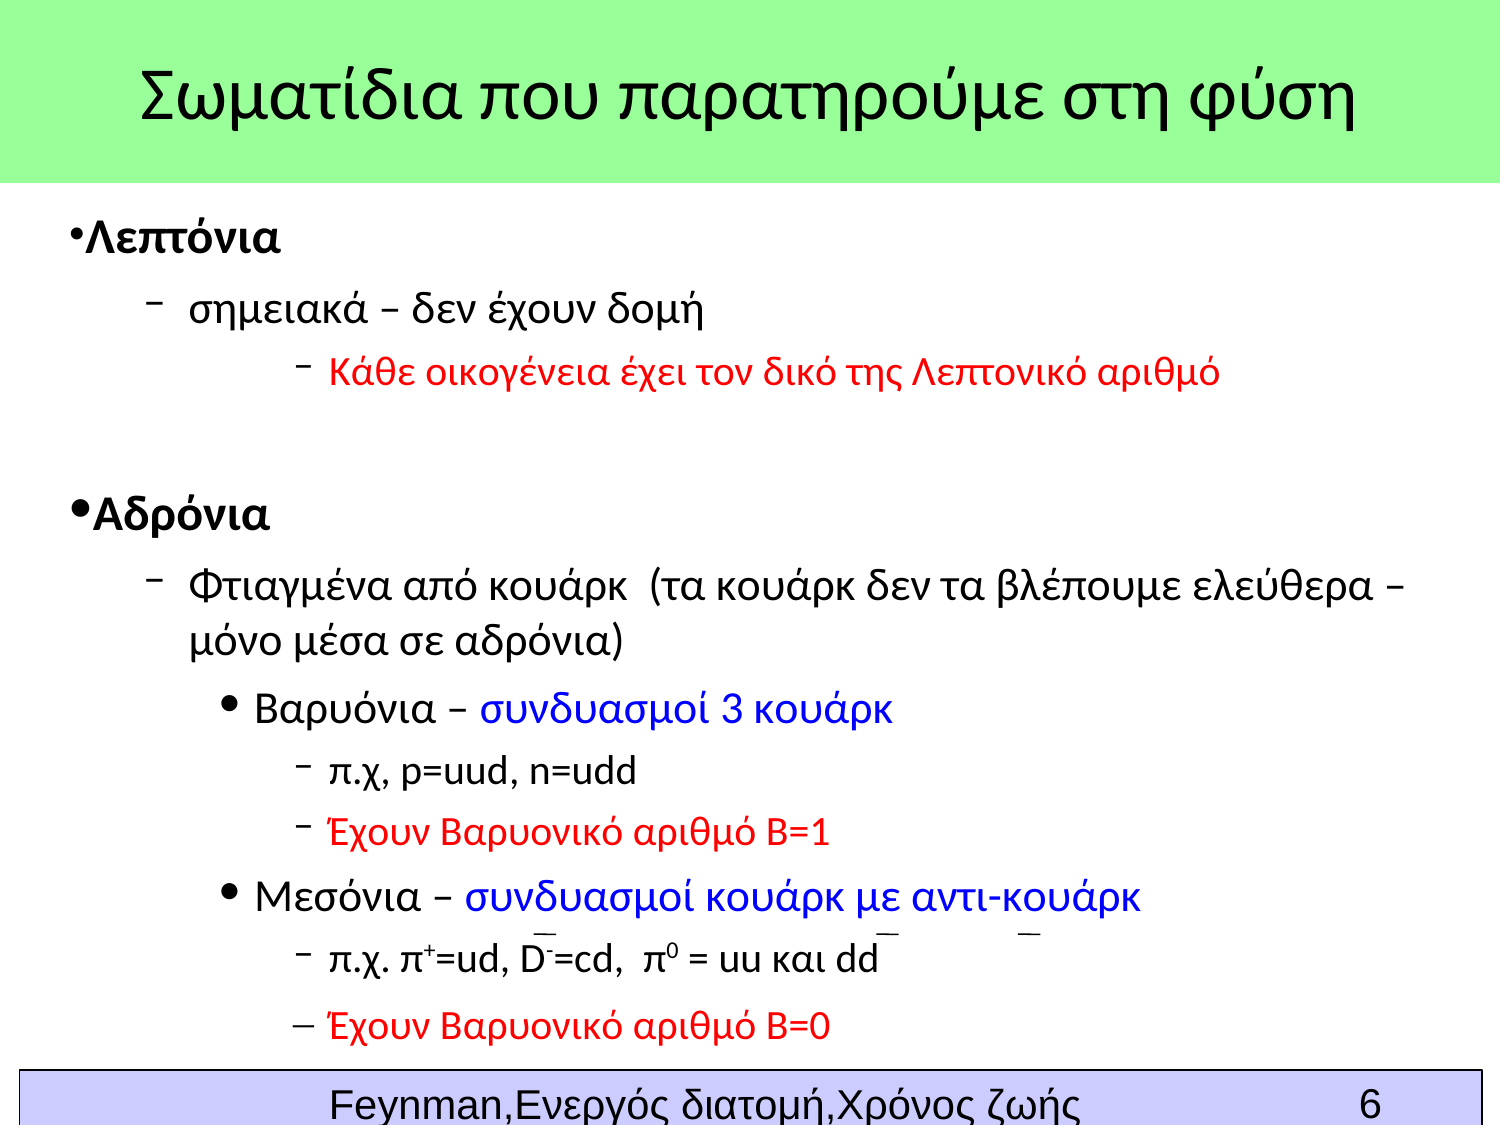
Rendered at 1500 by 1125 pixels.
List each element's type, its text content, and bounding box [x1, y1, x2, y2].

text_box Λεπτόνια σημειακά – δεν έχουν δομή Κάθε οικογένεια έχει τον δικό της Λεπτονικό αριθμό Αδρόνια Φτιαγμένα από κουάρκ (τα κουάρκ δεν τα βλέπουμε ελεύθερα – μόνο μέσα σε αδρόνια) Βαρυόνια – συνδυασμοί 3 κουάρκ π.χ, p=uud, n=udd Έχουν Bαρυονικό αριθμό B=1 Μεσόνια – συνδυασμοί κουάρκ με αντι-κουάρκ π.χ. π+=ud, D-=cd, π0 = uu και dd Έχουν Bαρυονικό αριθμό B=0 [53, 196, 1477, 1054]
text_box Σωματίδια που παρατηρούμε στη φύση [0, 0, 1500, 184]
